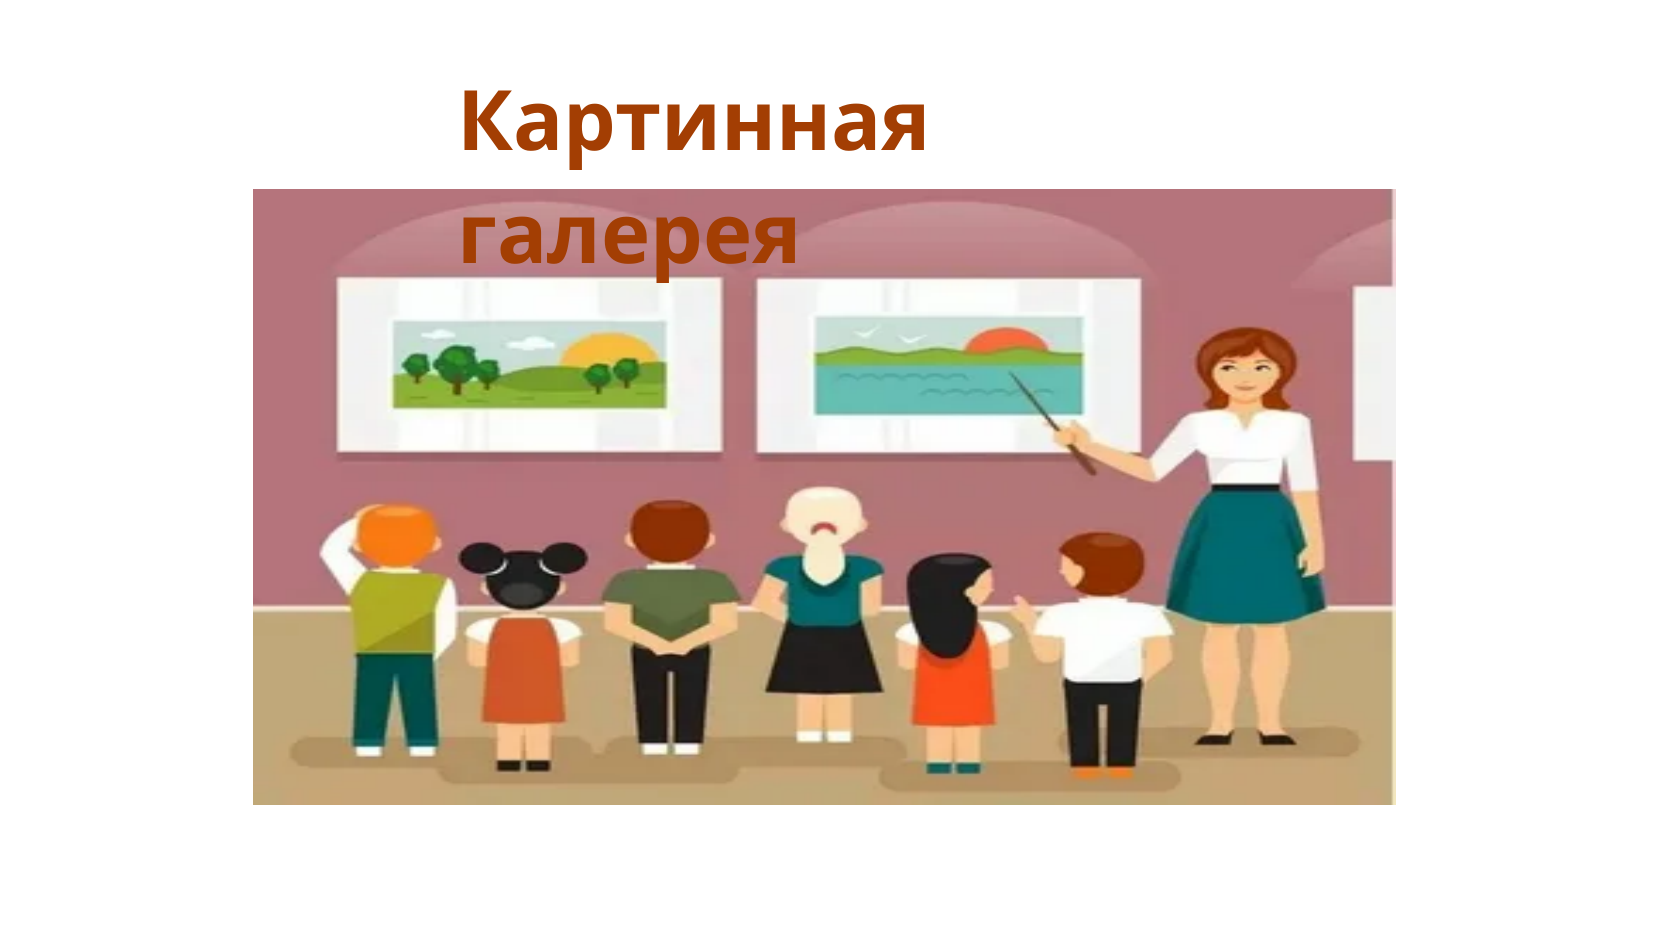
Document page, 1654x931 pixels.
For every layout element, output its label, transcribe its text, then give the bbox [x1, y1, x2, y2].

picture [253, 189, 1396, 805]
text_box Картинная галерея [442, 53, 1211, 164]
